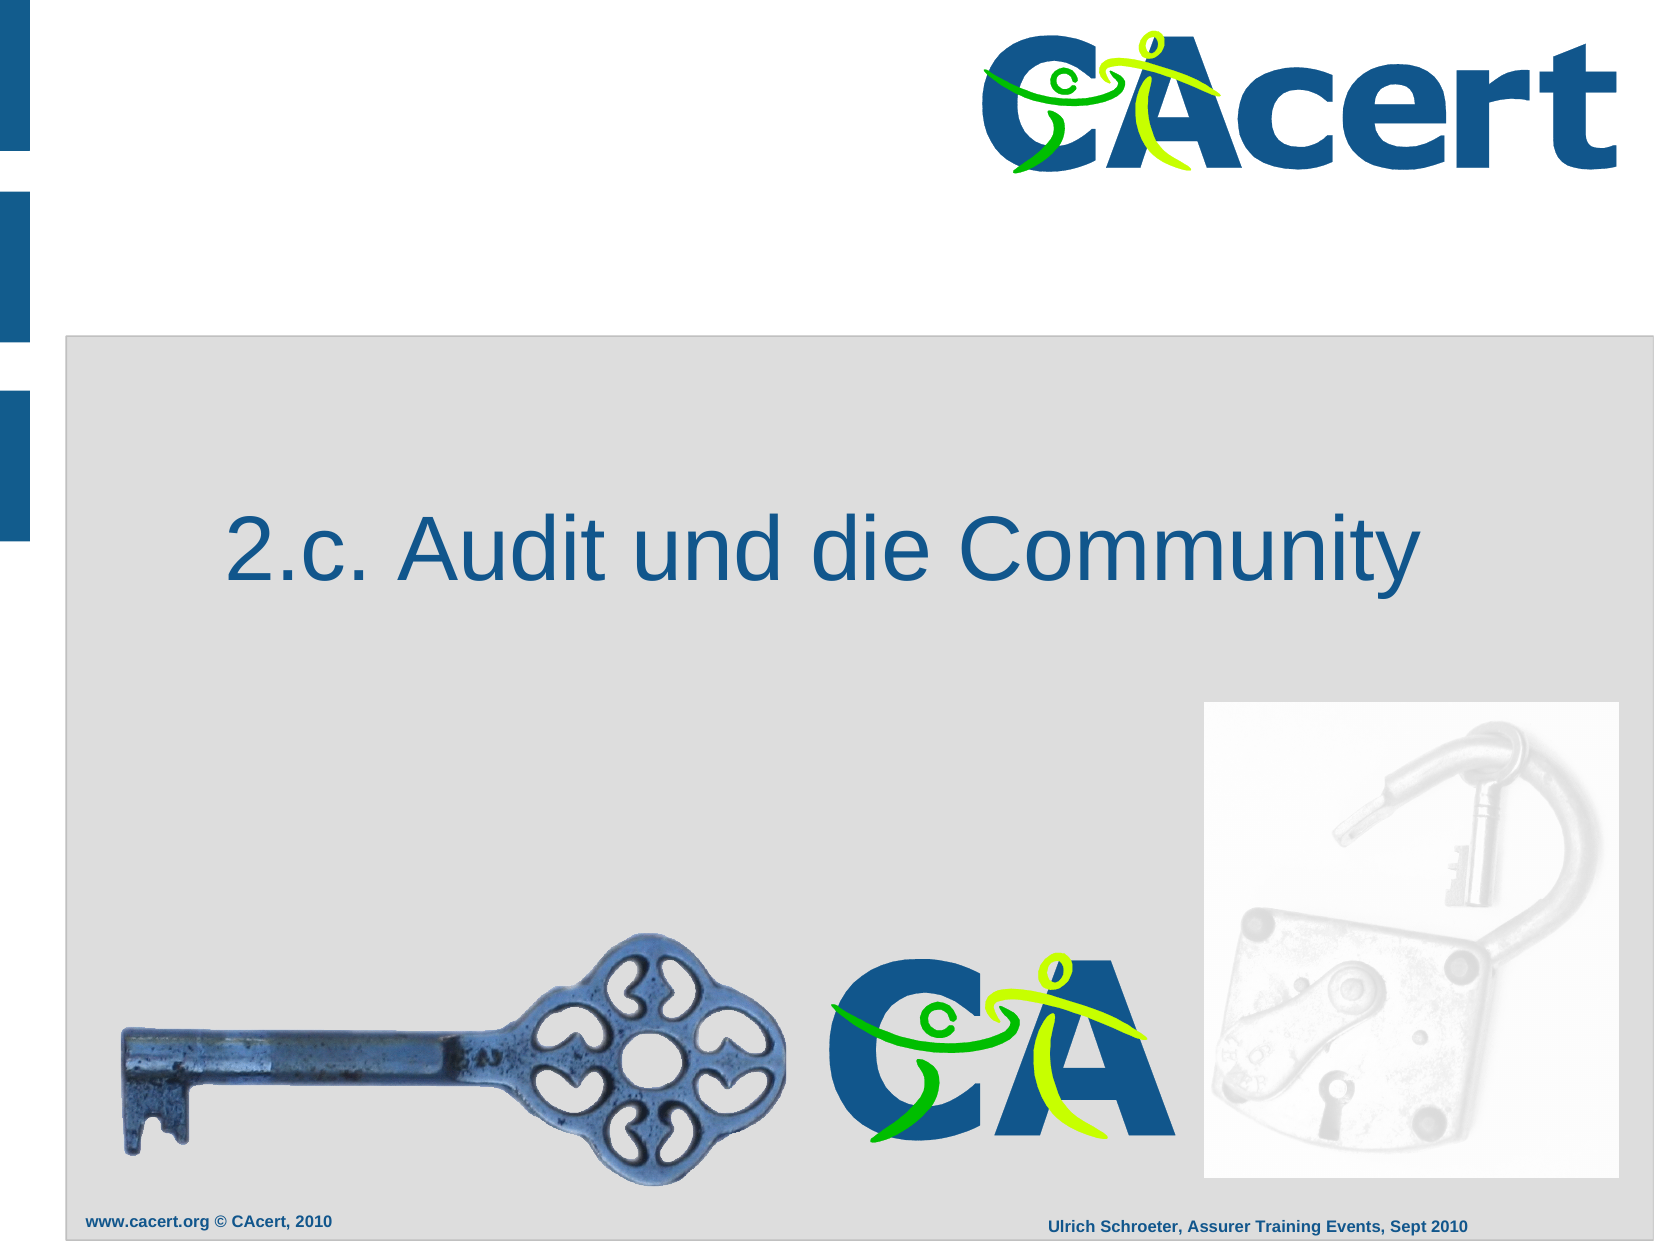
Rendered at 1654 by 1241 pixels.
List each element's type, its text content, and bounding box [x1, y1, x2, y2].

picture [1204, 702, 1619, 1178]
picture [826, 950, 1177, 1145]
title 2.c. Audit und die Community [118, 442, 1530, 601]
picture [106, 915, 800, 1203]
